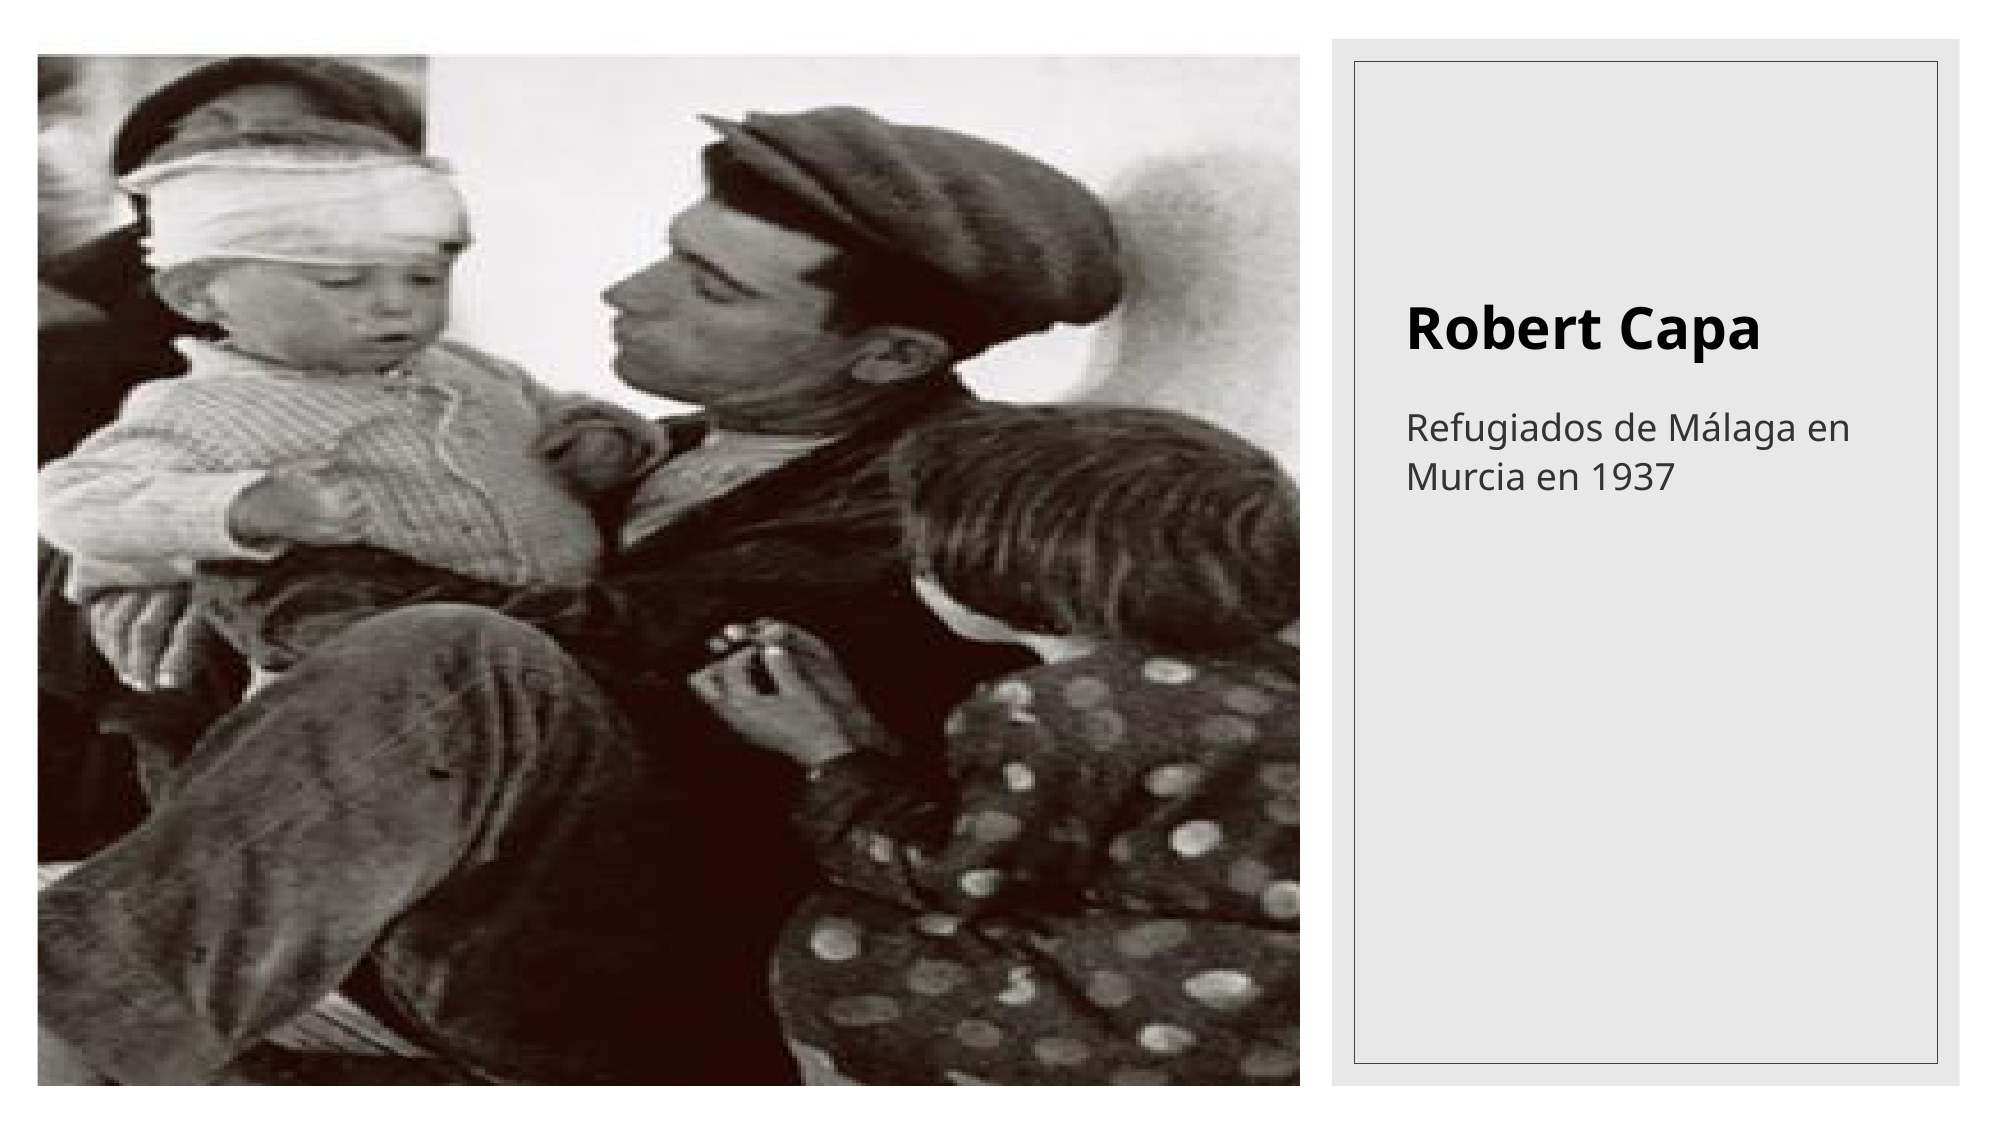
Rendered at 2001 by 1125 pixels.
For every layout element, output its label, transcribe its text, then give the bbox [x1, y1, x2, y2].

list Refugiados de Málaga en Murcia en 1937 [1390, 391, 1907, 968]
title Robert Capa [1390, 98, 1907, 369]
picture [37, 38, 1300, 1086]
